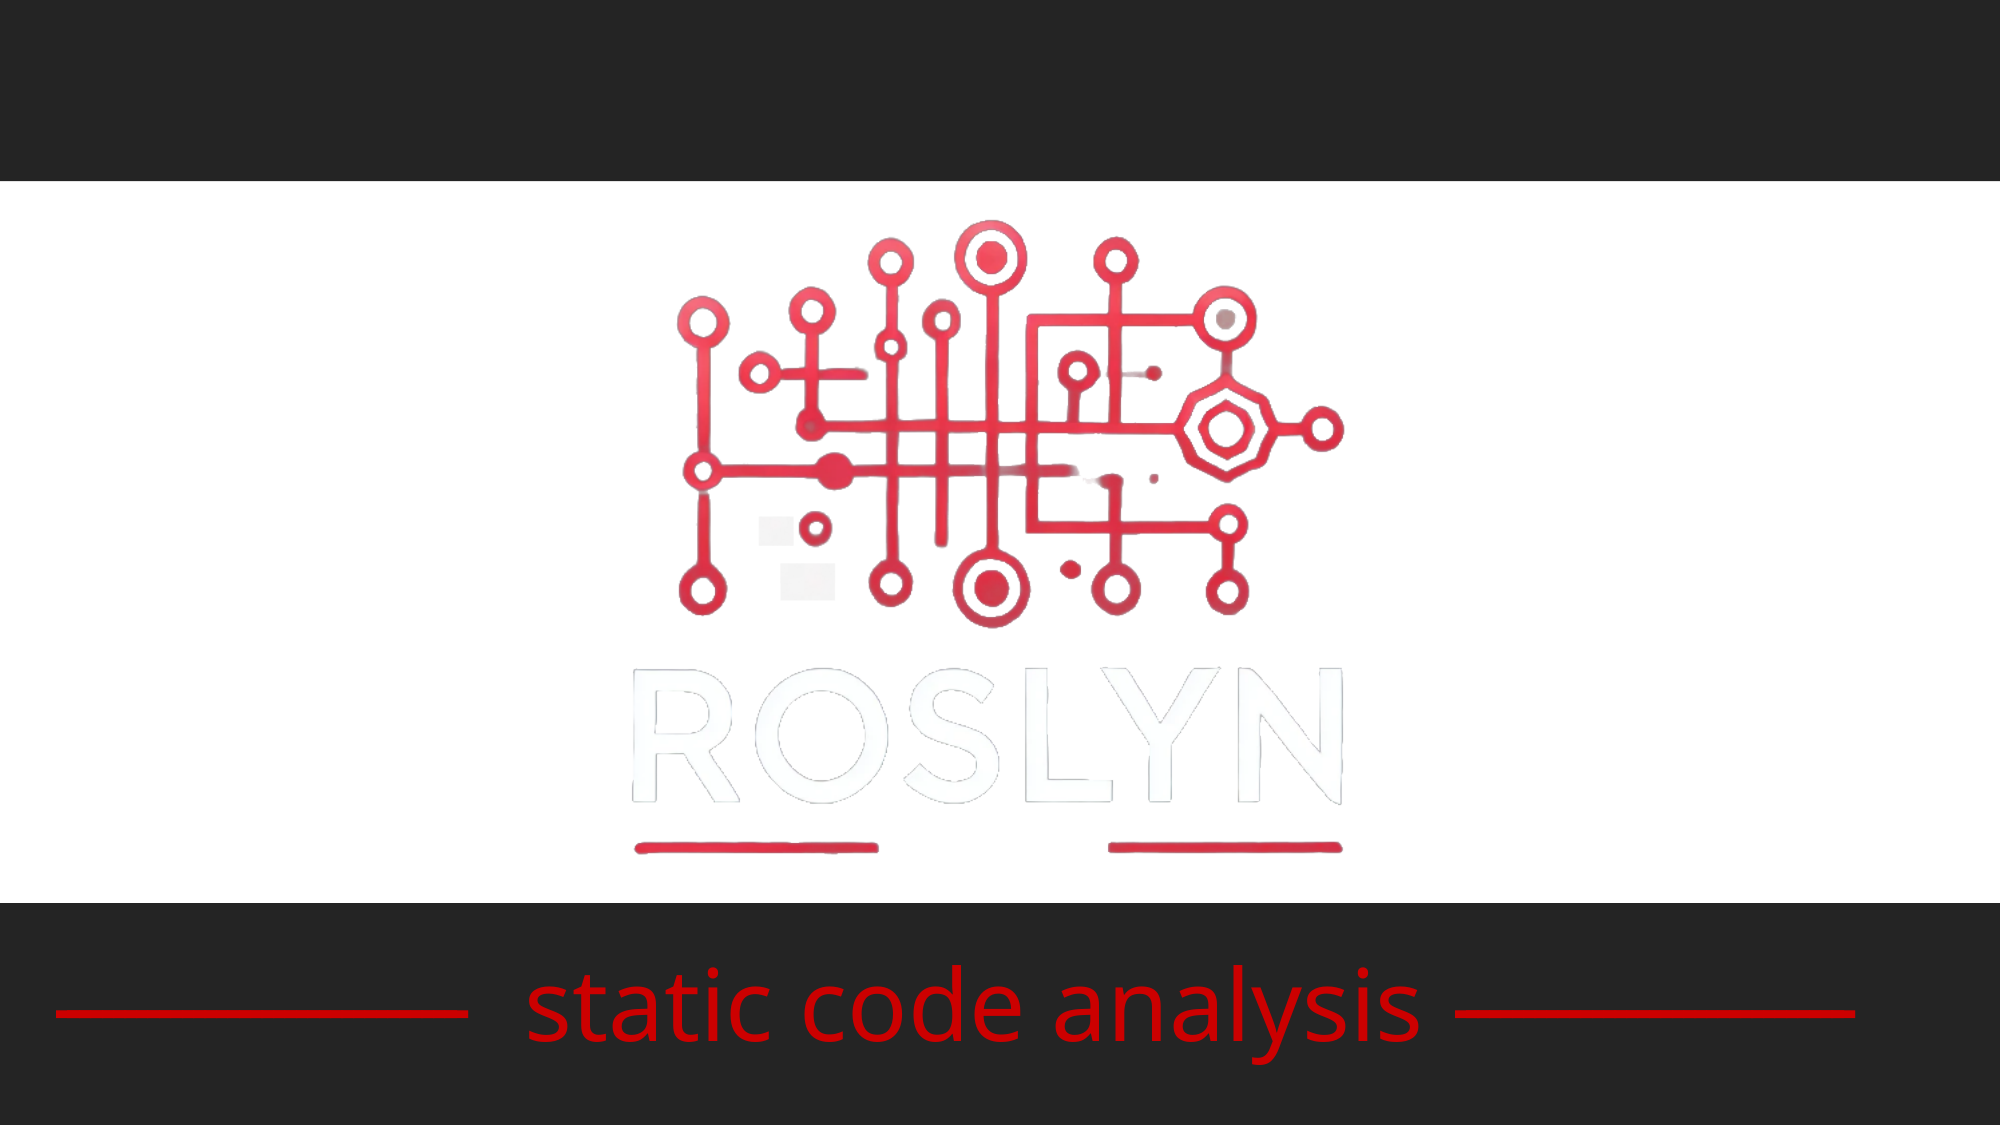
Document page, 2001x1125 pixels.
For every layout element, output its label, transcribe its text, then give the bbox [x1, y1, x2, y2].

picture [529, 181, 1425, 864]
text_box ----------------------------------- static code analysis ---------------------------------- [37, 934, 1963, 1071]
text_box [0, 0, 2000, 181]
text_box [0, 903, 2000, 1125]
